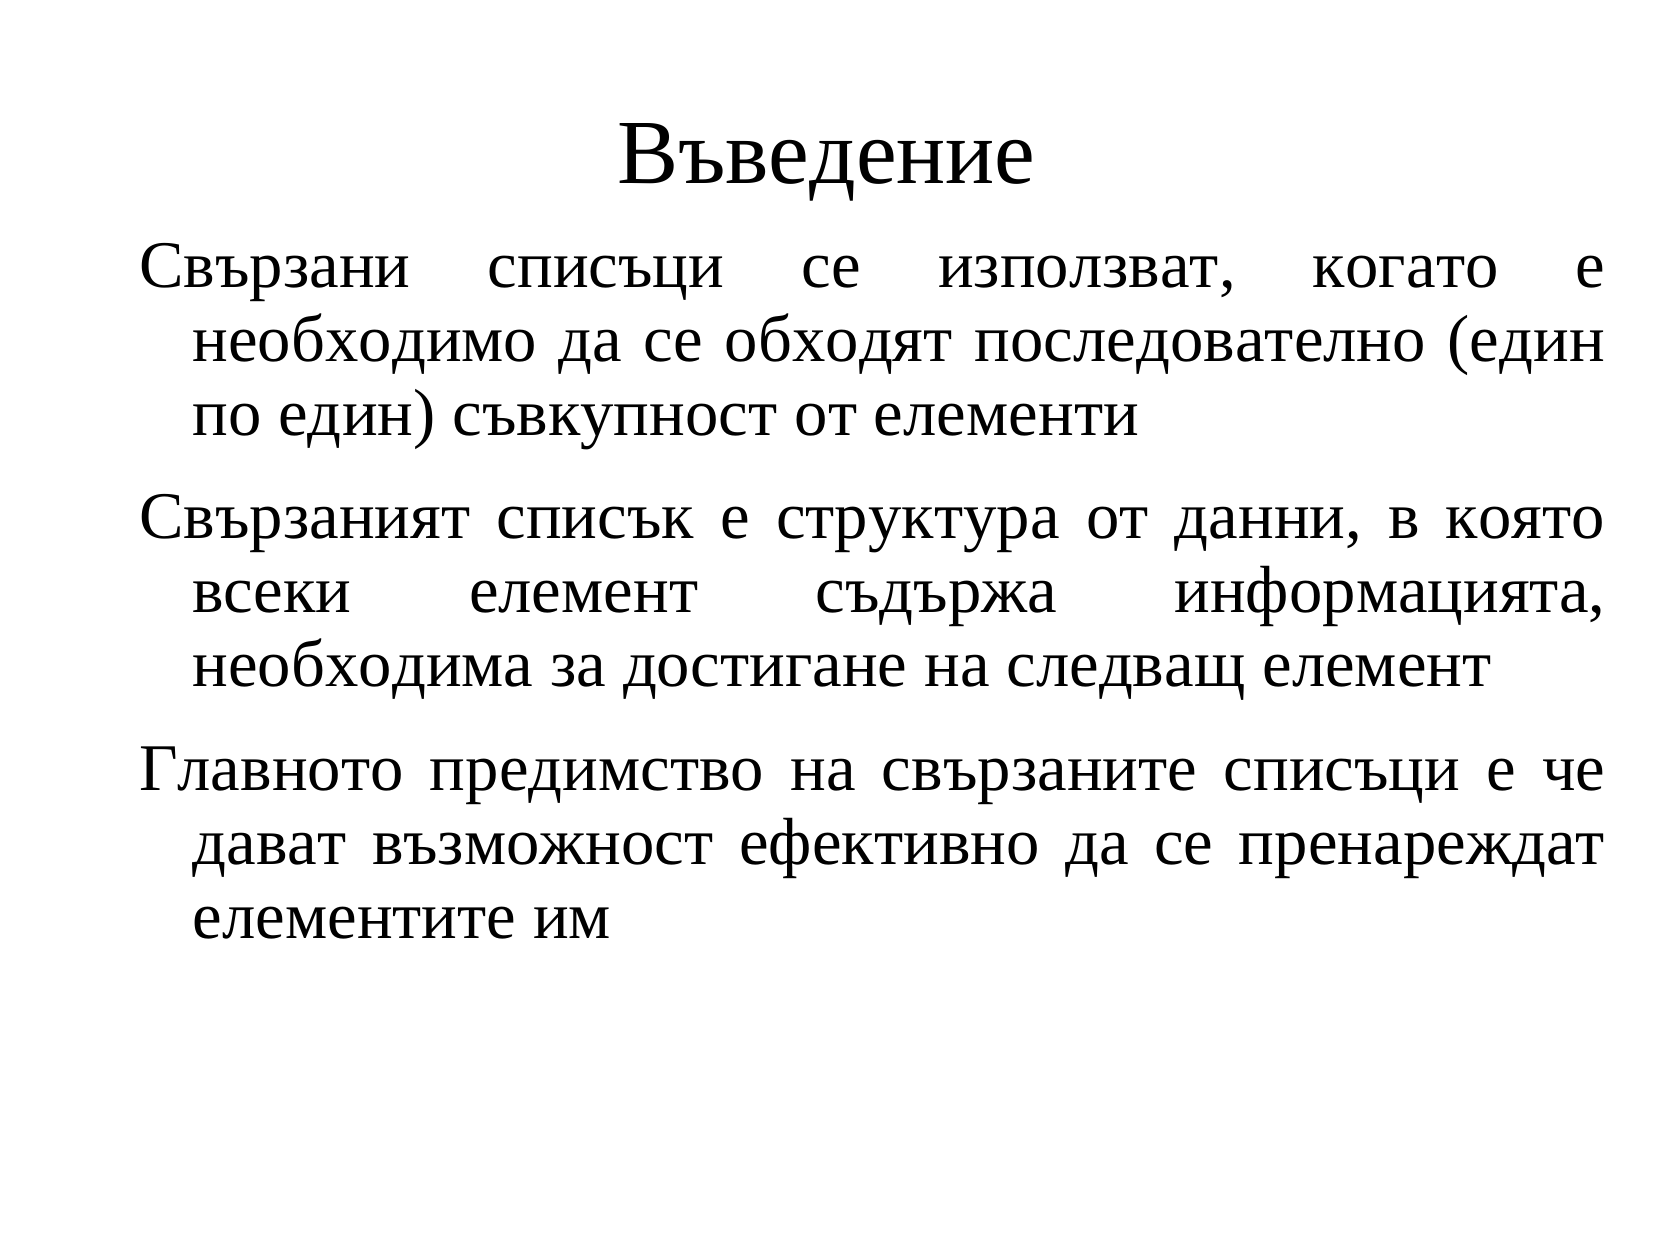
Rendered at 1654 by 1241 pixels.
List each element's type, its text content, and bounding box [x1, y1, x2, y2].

list Свързани списъци се използват, когато е необходимо да се обходят последователно (един по един) съвкупност от елементи Свързаният списък е структура от данни, в която всеки елемент съдържа информацията, необходима за достигане на следващ елемент Главното предимство на свързаните списъци е че дават възможност ефективно да се пренареждат елементите им [121, 227, 1608, 1038]
title Въведение [82, 49, 1571, 257]
